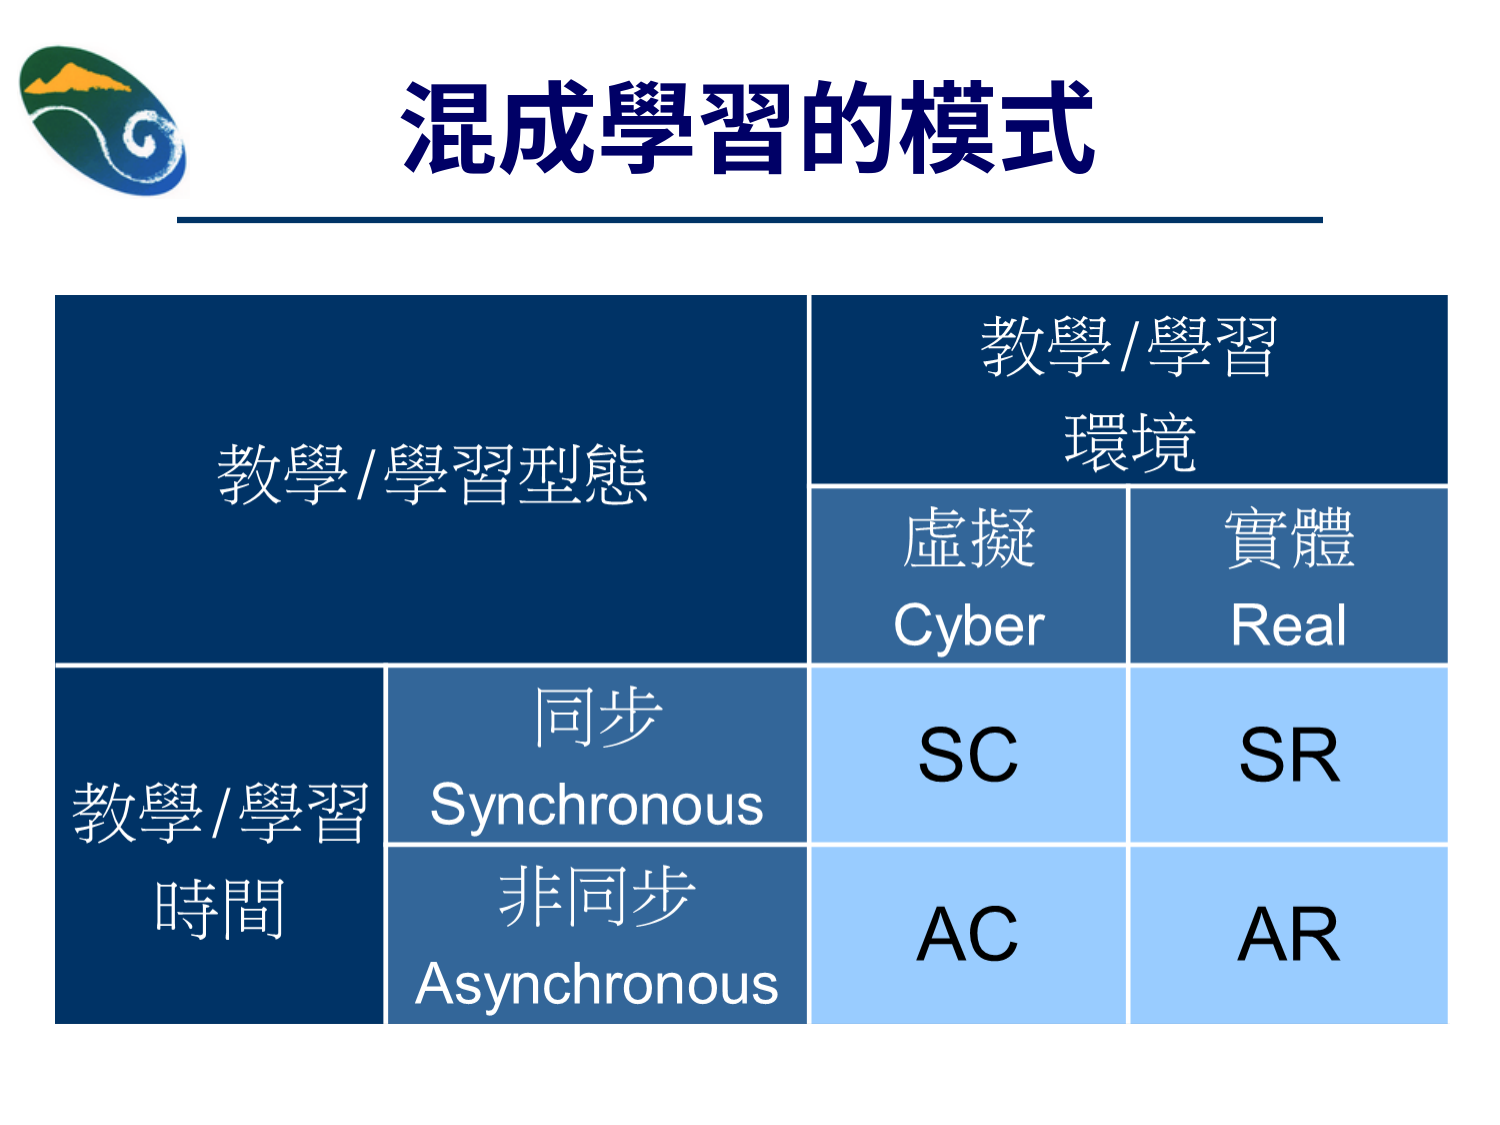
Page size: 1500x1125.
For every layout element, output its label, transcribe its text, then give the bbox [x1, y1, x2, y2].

text_box 混成學習的模式 [190, 55, 1385, 196]
picture [17, 42, 190, 199]
picture [30, 282, 1450, 1053]
